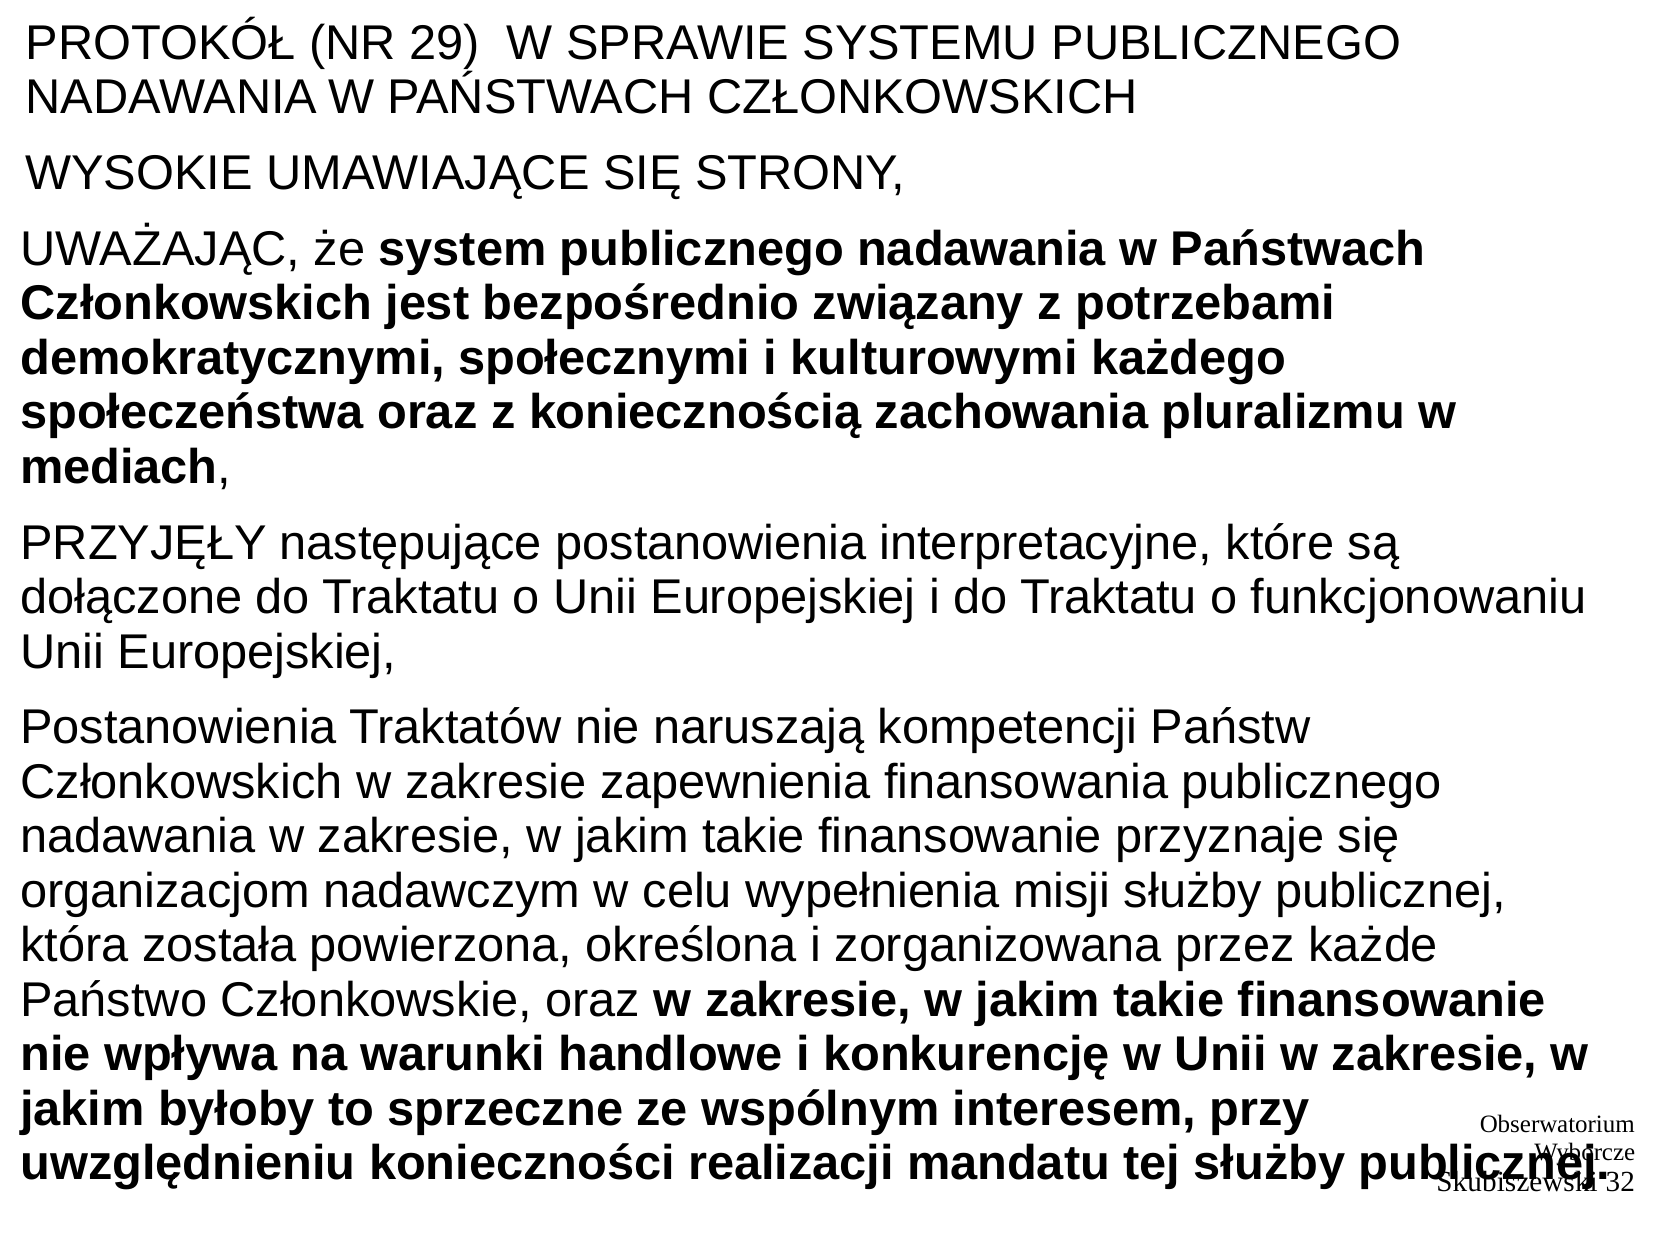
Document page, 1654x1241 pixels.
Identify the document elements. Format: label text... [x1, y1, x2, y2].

list PROTOKÓŁ (NR 29) W SPRAWIE SYSTEMU PUBLICZNEGO NADAWANIA W PAŃSTWACH CZŁONKOWSKICH WYSOKIE UMAWIAJĄCE SIĘ STRONY, UWAŻAJĄC, że system publicznego nadawania w Państwach Członkowskich jest bezpośrednio związany z potrzebami demokratycznymi, społecznymi i kulturowymi każdego społeczeństwa oraz z koniecznością zachowania pluralizmu w mediach, PRZYJĘŁY następujące postanowienia interpretacyjne, które są dołączone do Traktatu o Unii Europejskiej i do Traktatu o funkcjonowaniu Unii Europejskiej, Postanowienia Traktatów nie naruszają kompetencji Państw Członkowskich w zakresie zapewnienia finansowania publicznego nadawania w zakresie, w jakim takie finansowanie przyznaje się organizacjom nadawczym w celu wypełnienia misji służby publicznej, która została powierzona, określona i zorganizowana przez każde Państwo Członkowskie, oraz w zakresie, w jakim takie finansowanie nie wpływa na warunki handlowe i konkurencję w Unii w zakresie, w jakim byłoby to sprzeczne ze wspólnym interesem, przy uwzględnieniu konieczności realizacji mandatu tej służby publicznej. [15, 15, 1621, 1216]
